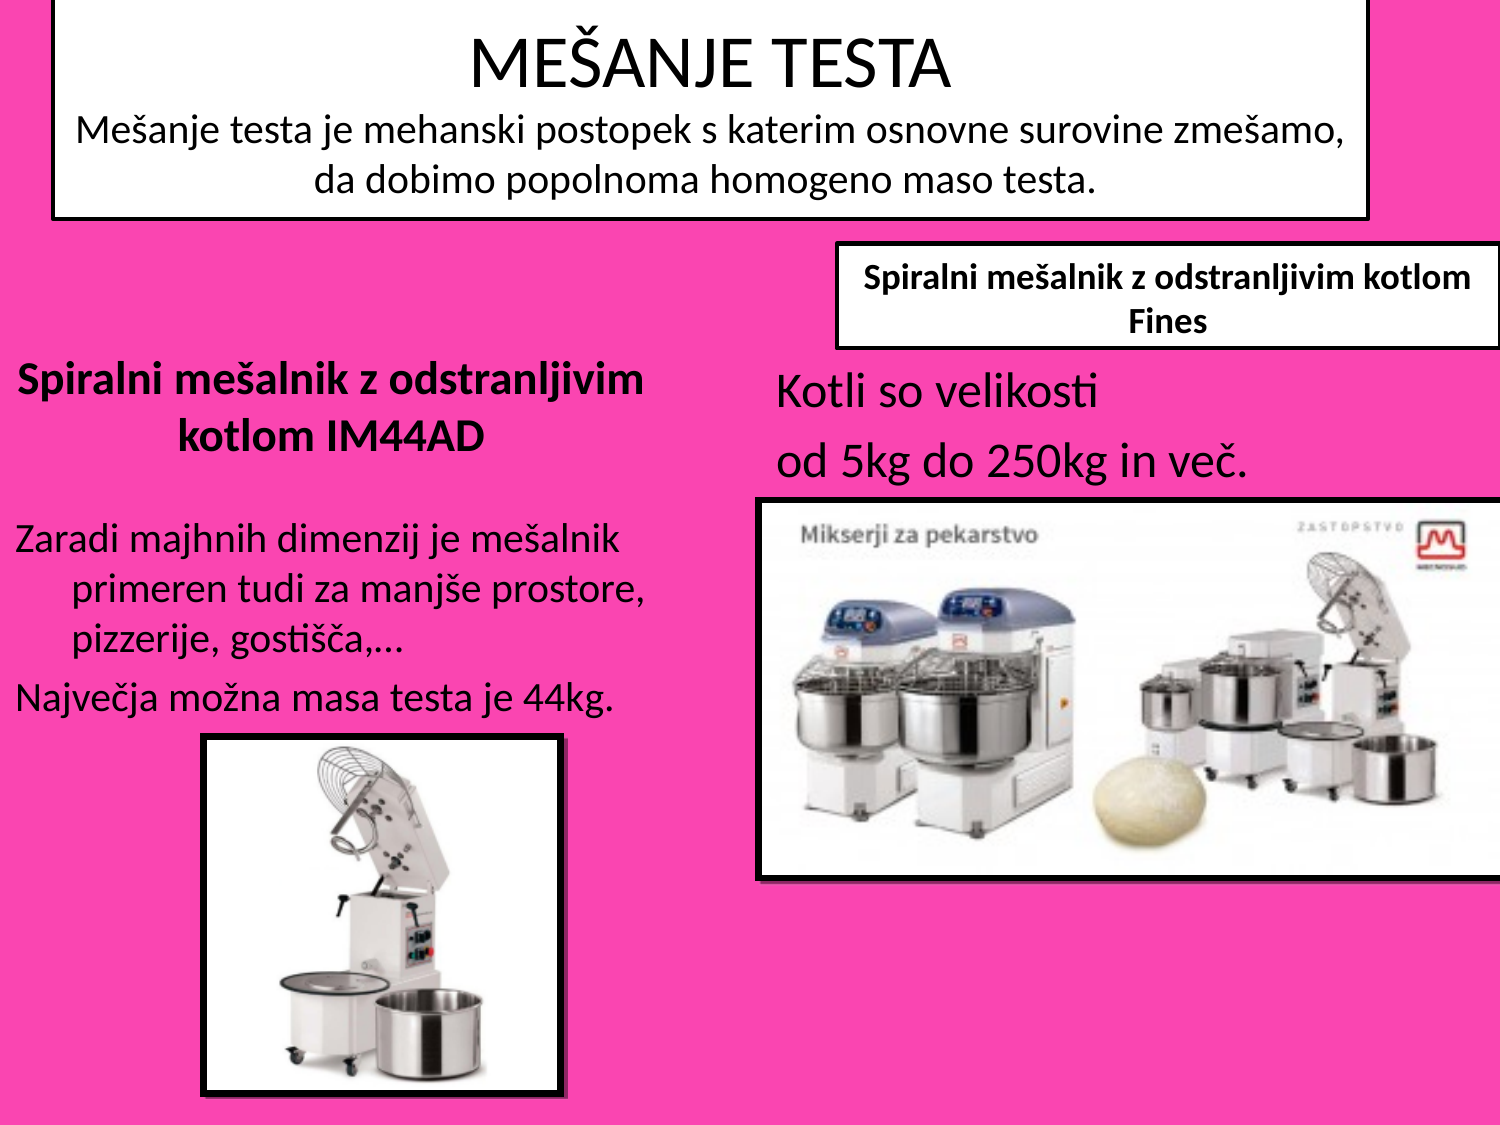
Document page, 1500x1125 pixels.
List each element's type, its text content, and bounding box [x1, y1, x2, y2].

title MEŠANJE TESTA Mešanje testa je mehanski postopek s katerim osnovne surovine zmešamo, da dobimo popolnoma homogeno maso testa. [53, 0, 1368, 220]
picture [206, 739, 558, 1091]
list Spiralni mešalnik z odstranljivim kotlom Fines [836, 243, 1500, 349]
list Zaradi majhnih dimenzij je mešalnik primeren tudi za manjše prostore, pizzerije, gostišča,… Največja možna masa testa je 44kg. [0, 503, 762, 1120]
list Kotli so velikosti od 5kg do 250kg in več. [761, 350, 1500, 497]
picture [761, 503, 1500, 875]
list Spiralni mešalnik z odstranljivim kotlom IM44AD [0, 339, 663, 468]
